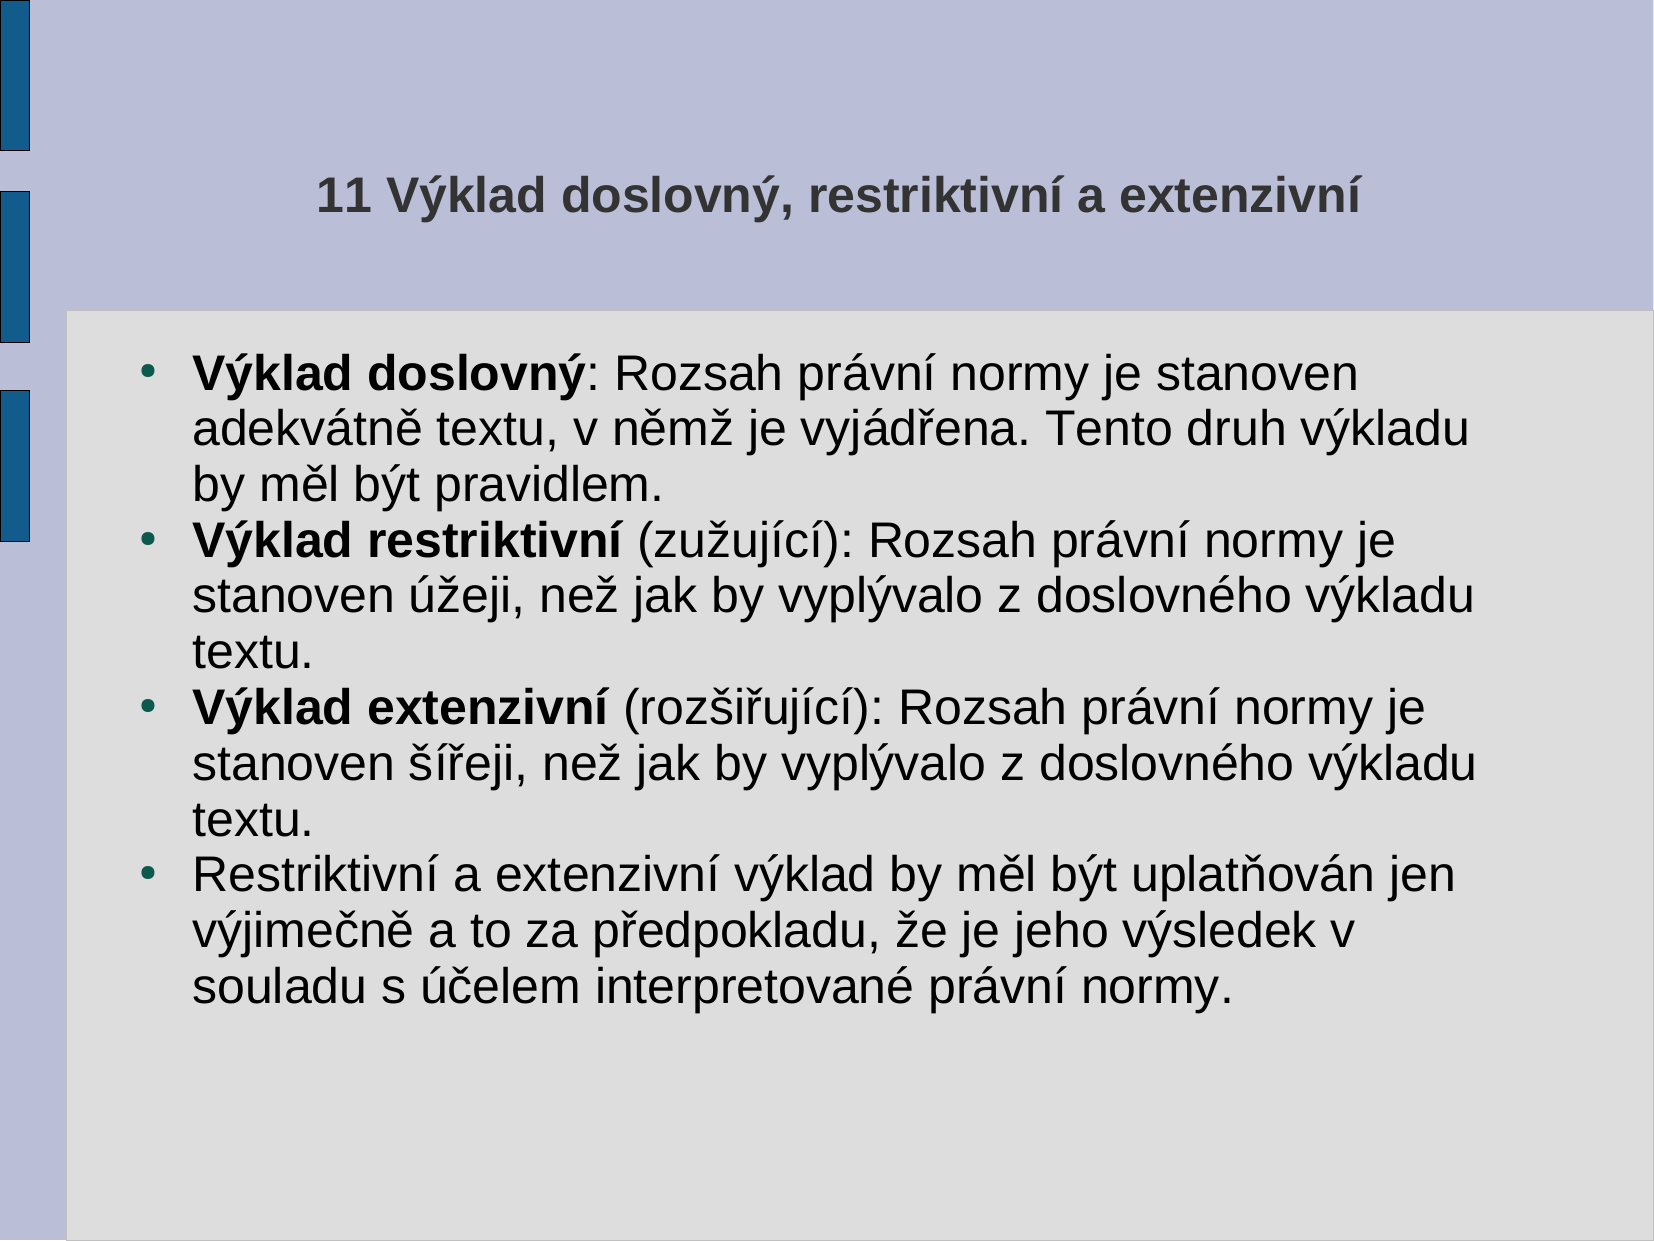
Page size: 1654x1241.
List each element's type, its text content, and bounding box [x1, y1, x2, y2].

list Výklad doslovný: Rozsah právní normy je stanoven adekvátně textu, v němž je vyjádřena. Tento druh výkladu by měl být pravidlem. Výklad restriktivní (zužující): Rozsah právní normy je stanoven úžeji, než jak by vyplývalo z doslovného výkladu textu. Výklad extenzivní (rozšiřující): Rozsah právní normy je stanoven šířeji, než jak by vyplývalo z doslovného výkladu textu. Restriktivní a extenzivní výklad by měl být uplatňován jen výjimečně a to za předpokladu, že je jeho výsledek v souladu s účelem interpretované právní normy. [121, 344, 1534, 1127]
title 11 Výklad doslovný, restriktivní a extenzivní [121, 91, 1534, 299]
